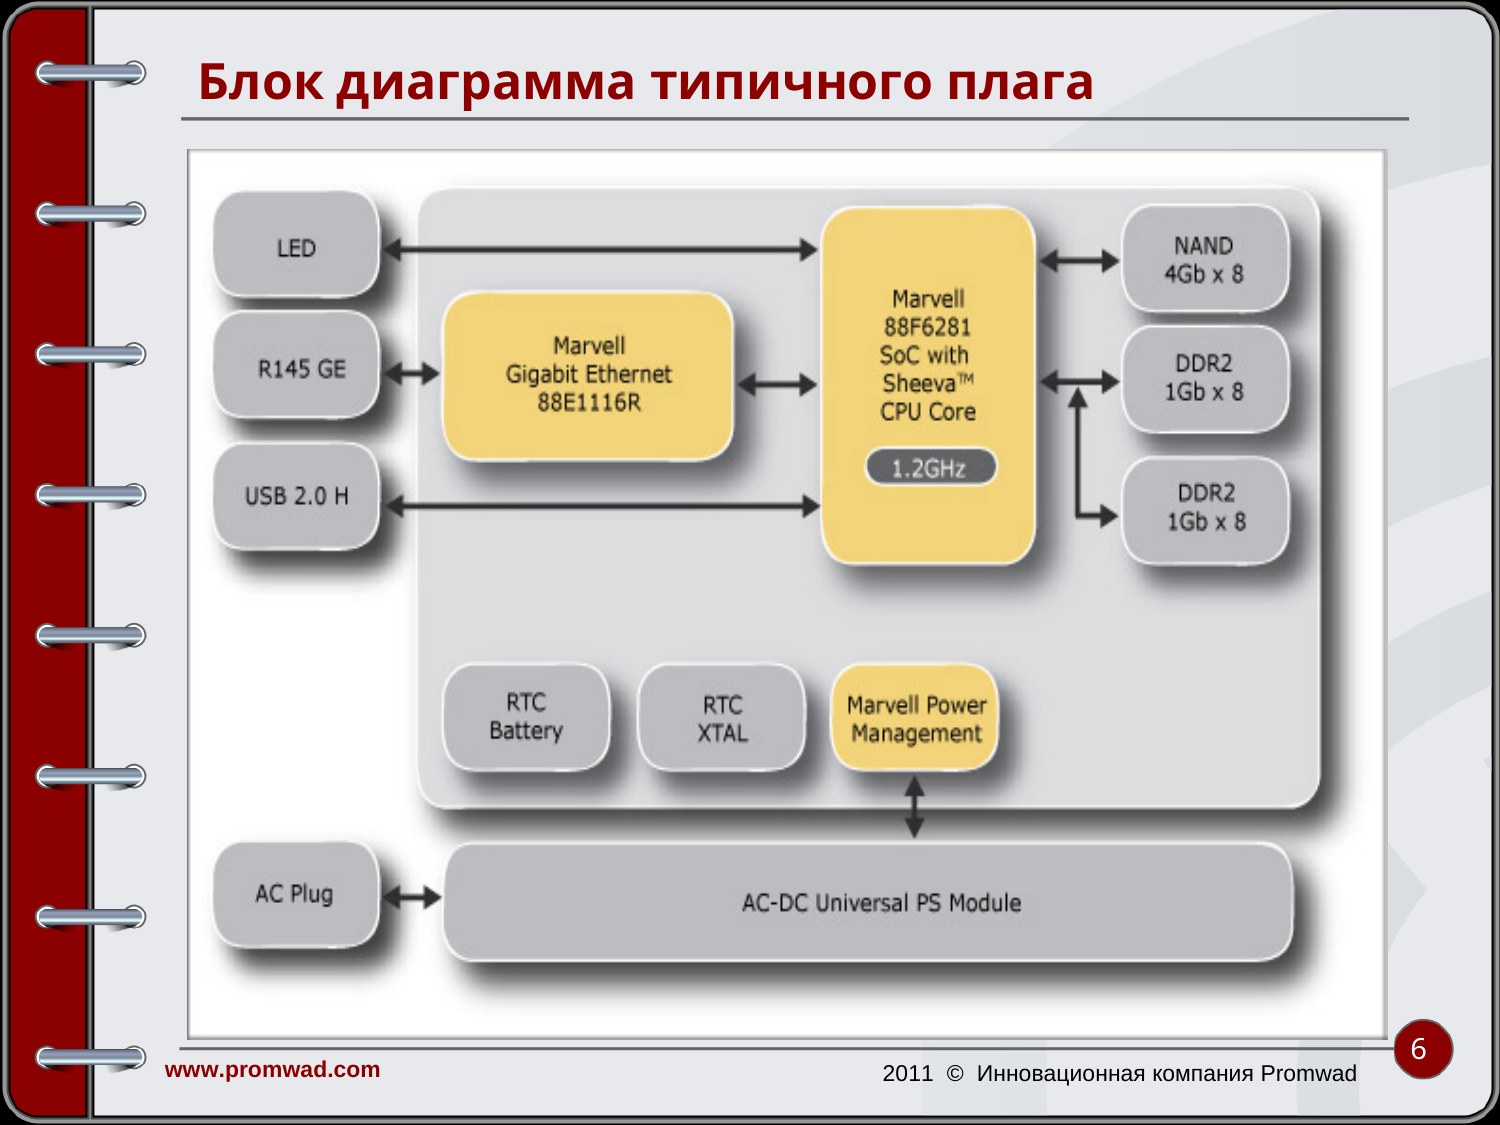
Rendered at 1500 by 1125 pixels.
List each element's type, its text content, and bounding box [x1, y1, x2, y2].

text_box 2011 © Инновационная компания Promwad [634, 1051, 1373, 1095]
text_box www.promwad.com [150, 1046, 405, 1090]
text_box Блок диаграмма типичного плага [183, 45, 1400, 114]
text_box <number> [1332, 1023, 1500, 1079]
picture [0, 0, 1500, 1125]
